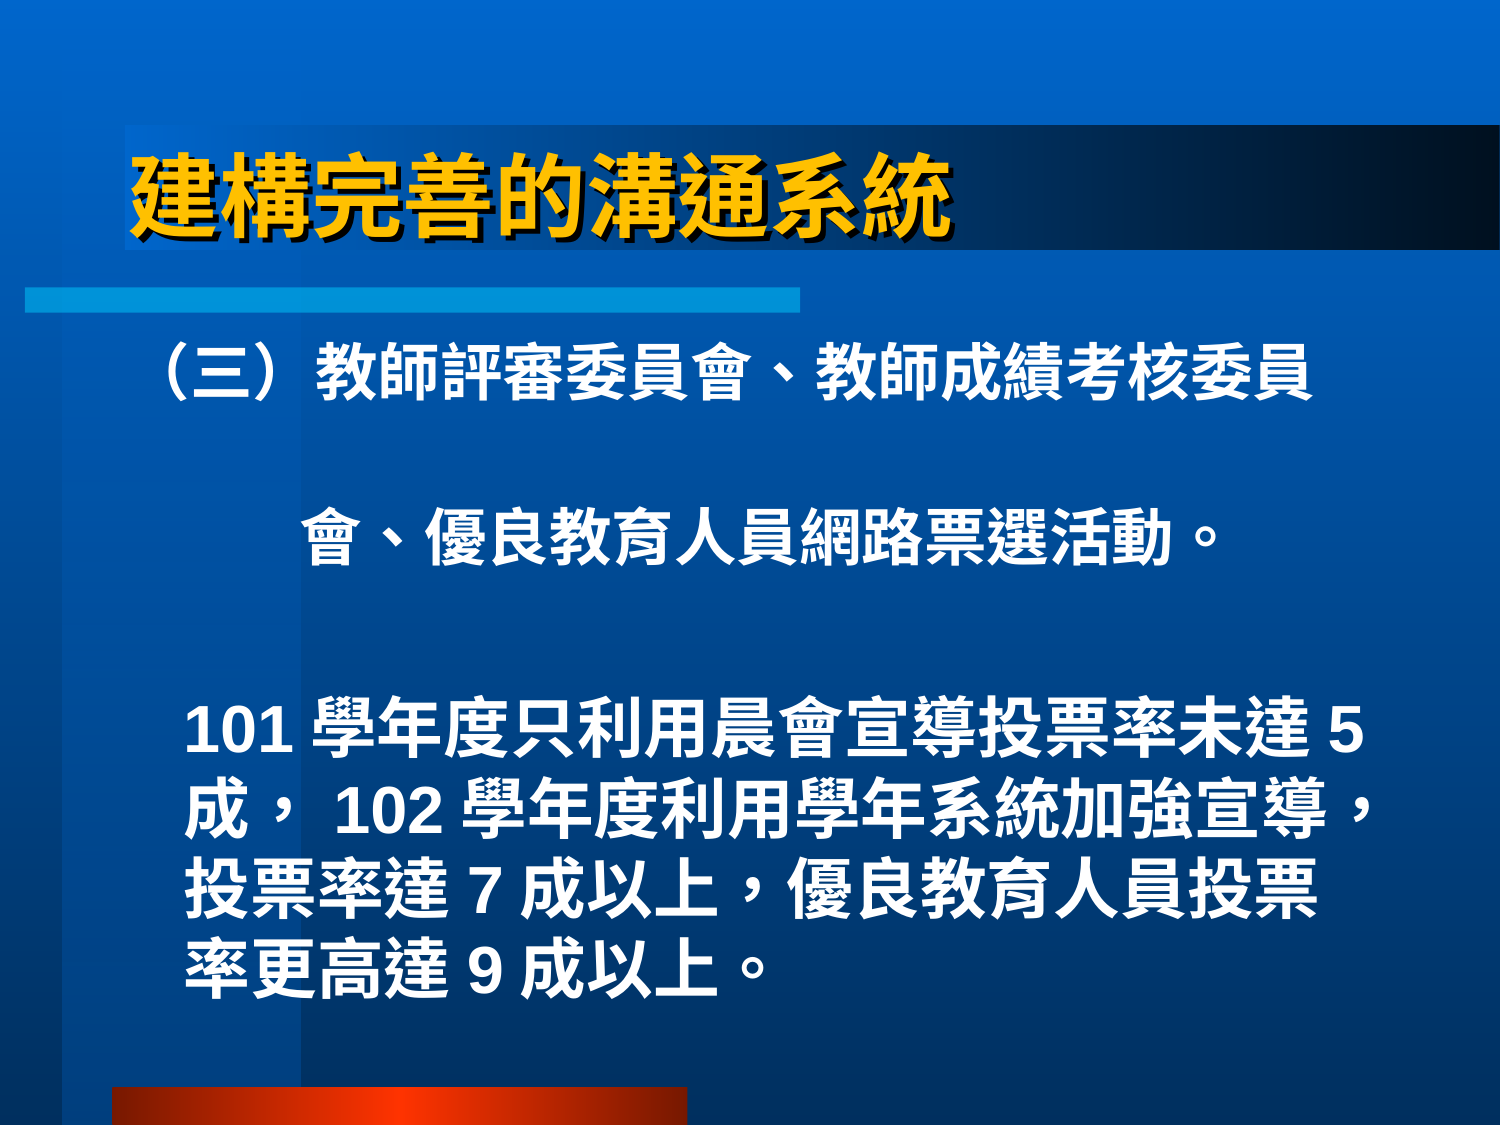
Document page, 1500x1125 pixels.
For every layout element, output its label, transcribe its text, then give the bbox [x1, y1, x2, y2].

list （三）教師評審委員會、教師成績考核委員 會、優良教育人員網路票選活動。 101學年度只利用晨會宣導投票率未達5成，102學年度利用學年系統加強宣導，投票率達7成以上，優良教育人員投票率更高達9成以上。 [112, 324, 1388, 1059]
title 建構完善的溝通系統 [112, 99, 1388, 288]
